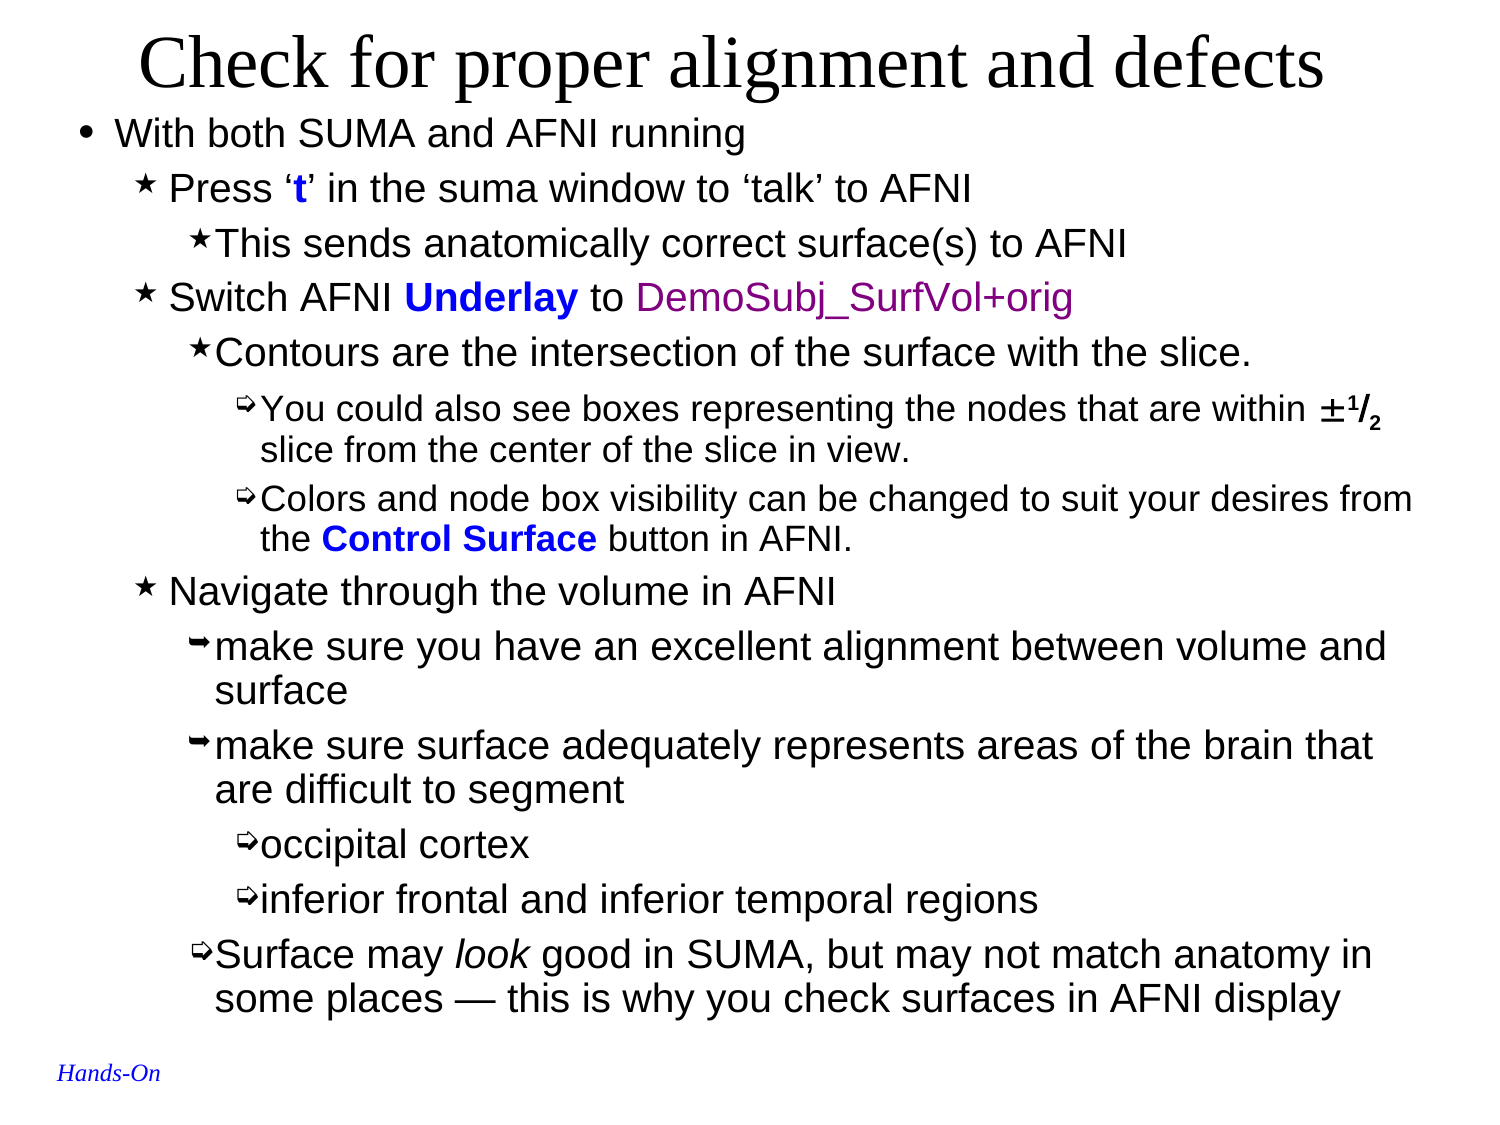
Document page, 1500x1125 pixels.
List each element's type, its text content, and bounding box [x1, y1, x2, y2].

text_box Hands-On [42, 1049, 176, 1095]
title Check for proper alignment and defects [95, 0, 1388, 94]
list With both SUMA and AFNI running Press ‘t’ in the suma window to ‘talk’ to AFNI This sends anatomically correct surface(s) to AFNI Switch AFNI Underlay to DemoSubj_SurfVol+orig Contours are the intersection of the surface with the slice. You could also see boxes representing the nodes that are within 12 slice from the center of the slice in view. Colors and node box visibility can be changed to suit your desires from the Control Surface button in AFNI. Navigate through the volume in AFNI make sure you have an excellent alignment between volume and surface make sure surface adequately represents areas of the brain that are difficult to segment occipital cortex inferior frontal and inferior temporal regions Surface may look good in SUMA, but may not match anatomy in some places — this is why you check surfaces in AFNI display [62, 94, 1441, 1038]
